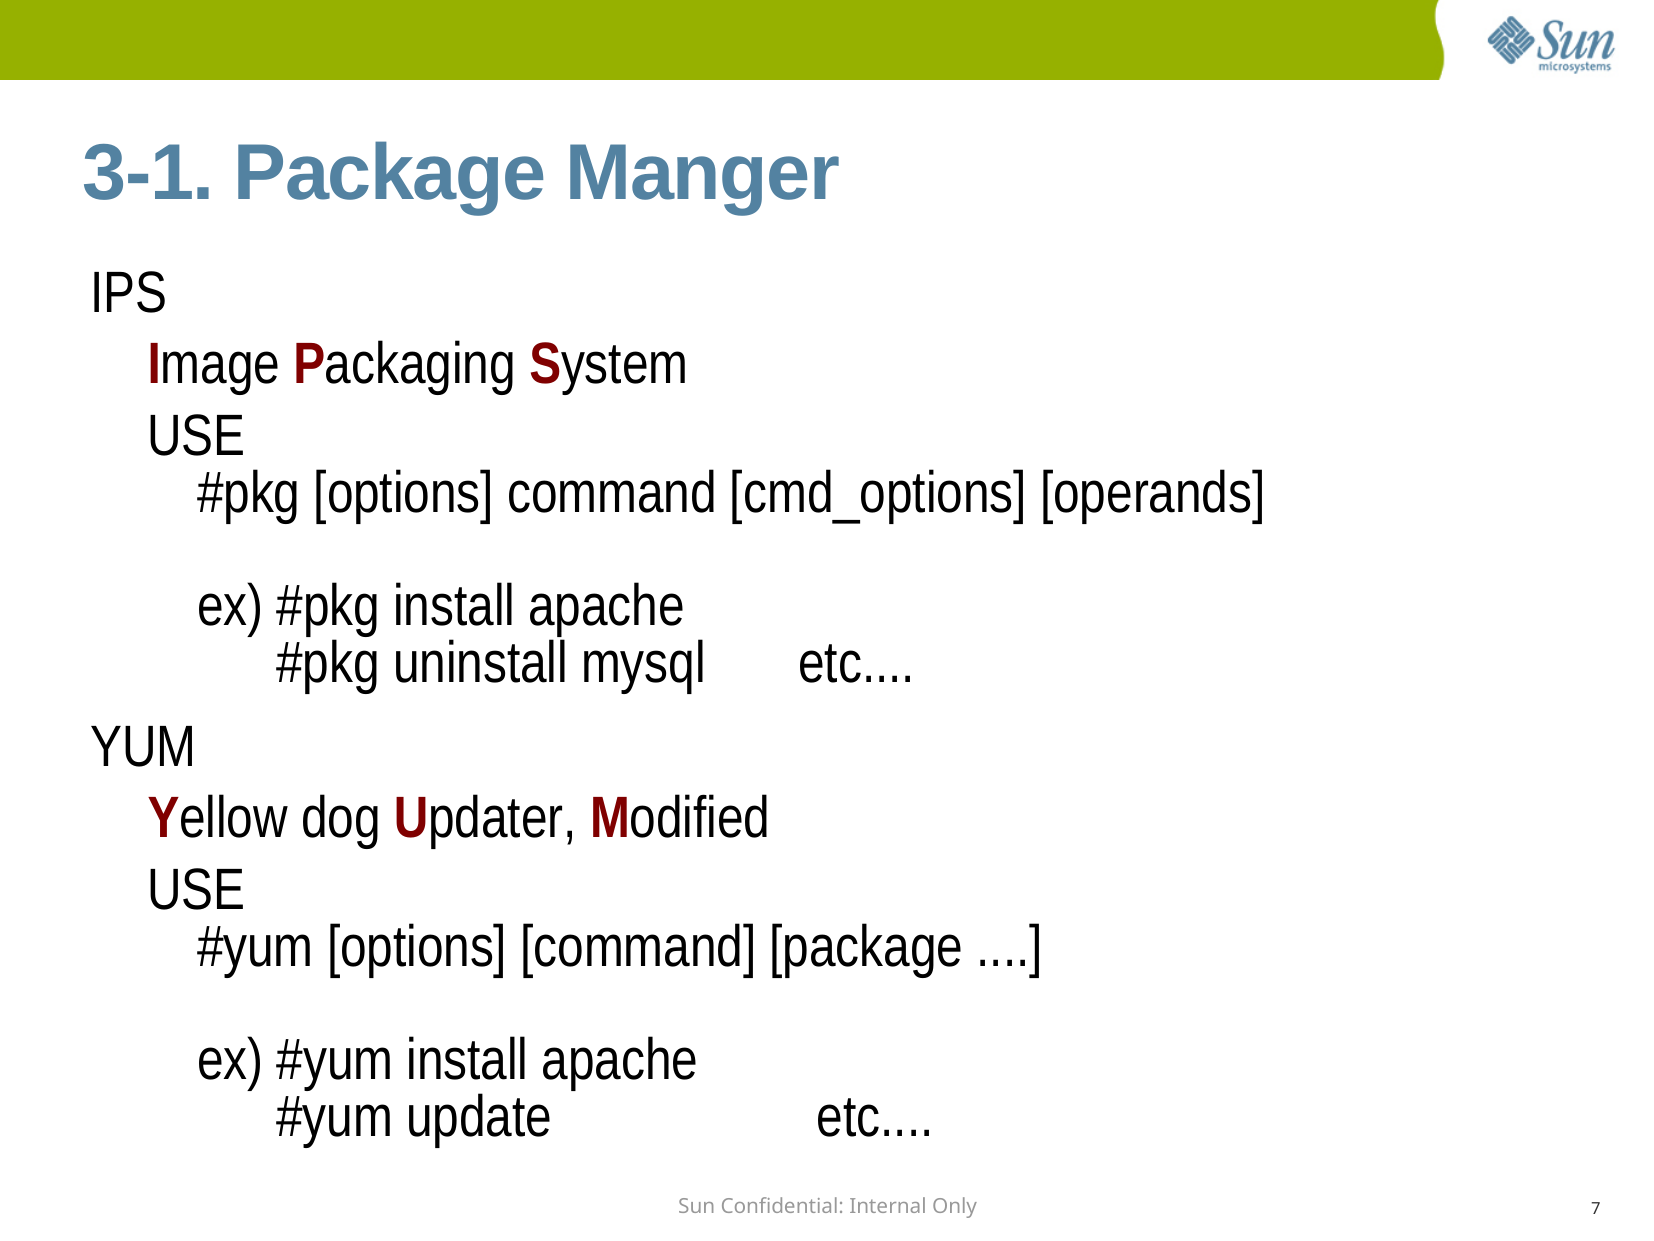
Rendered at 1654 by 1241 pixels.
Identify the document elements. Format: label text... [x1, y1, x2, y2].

list IPS Image Packaging System USE #pkg [options] command [cmd_options] [operands] ex) #pkg install apache #pkg uninstall mysql etc.... YUM Yellow dog Updater, Modified USE #yum [options] [command] [package ....] ex) #yum install apache #yum update etc.... [71, 266, 1545, 1153]
picture [0, 0, 1654, 80]
title 3-1. Package Manger [82, 135, 1585, 250]
